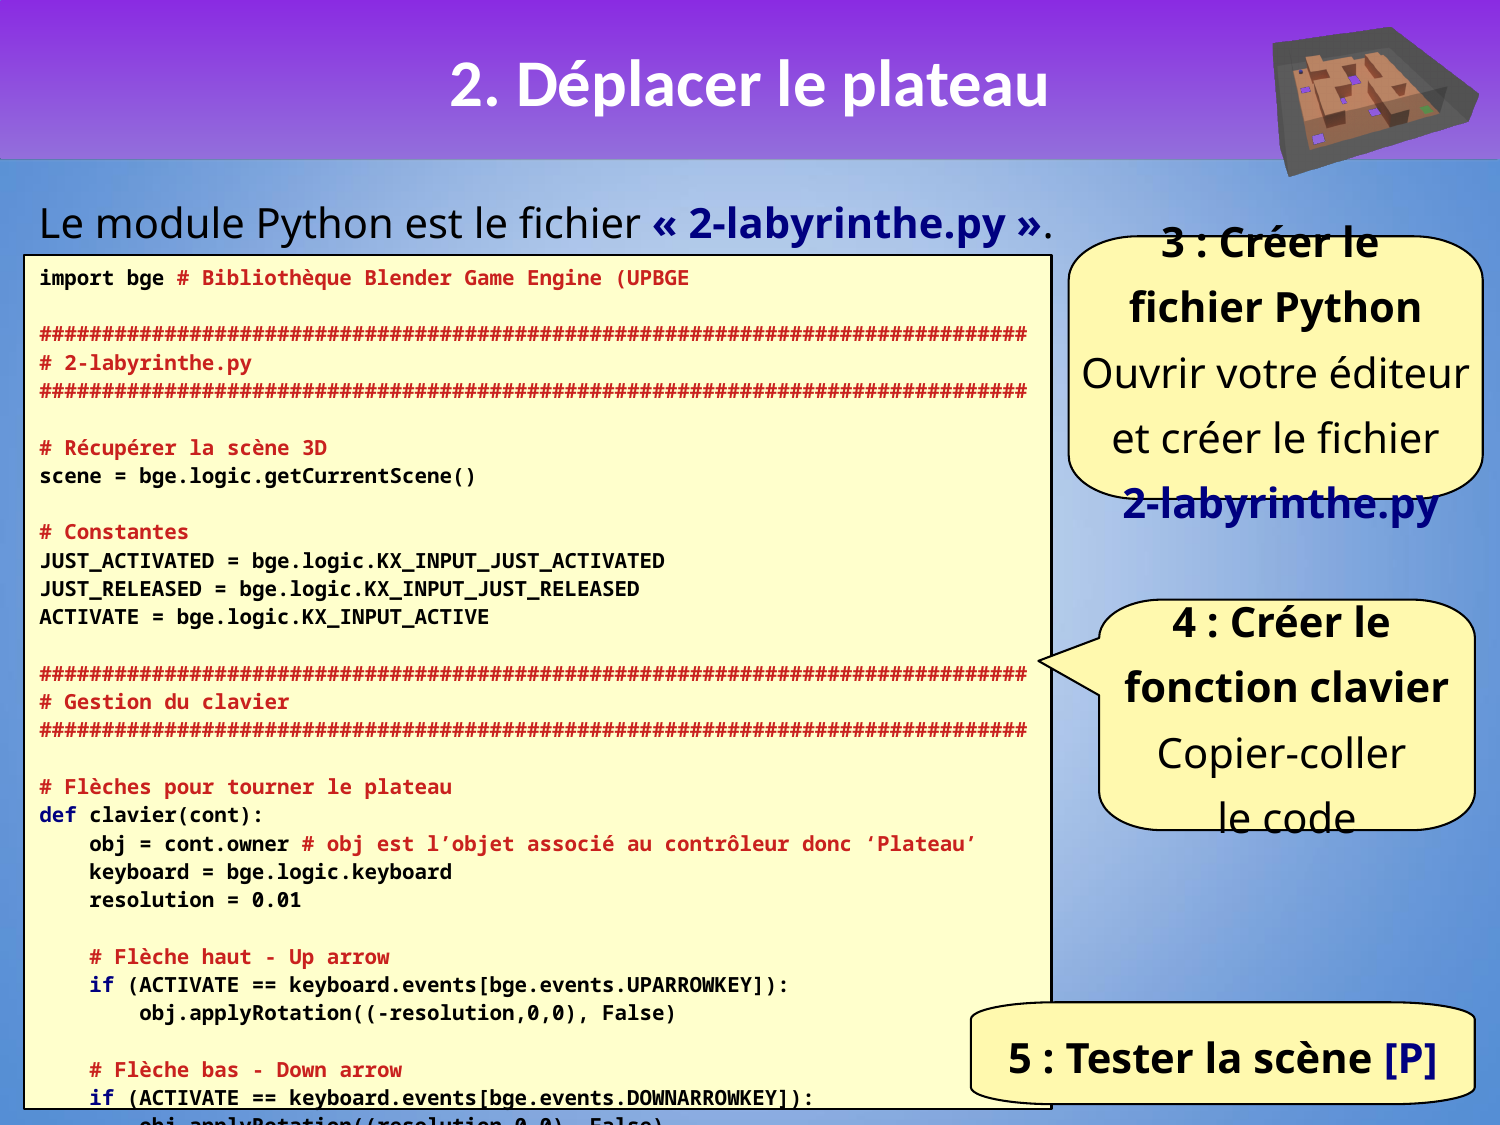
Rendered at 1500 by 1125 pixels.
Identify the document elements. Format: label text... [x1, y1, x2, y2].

text_box 2. Déplacer le plateau [0, 0, 1500, 159]
text_box 4 : Créer le fonction clavier Copier-coller le code [1038, 599, 1475, 831]
picture [0, 27, 1500, 1125]
text_box 3 : Créer le fichier Python Ouvrir votre éditeur et créer le fichier 2-labyrinthe.py [1068, 236, 1483, 499]
text_box 5 : Tester la scène [P] [970, 1002, 1475, 1105]
text_box import bge # Bibliothèque Blender Game Engine (UPBGE ############################################################################### # 2-labyrinthe.py ############################################################################### # Récupérer la scène 3D scene = bge.logic.getCurrentScene() # Constantes JUST_ACTIVATED = bge.logic.KX_INPUT_JUST_ACTIVATED JUST_RELEASED = bge.logic.KX_INPUT_JUST_RELEASED ACTIVATE = bge.logic.KX_INPUT_ACTIVE ############################################################################### # Gestion du clavier ############################################################################### # Flèches pour tourner le plateau def clavier(cont): obj = cont.owner # obj est l’objet associé au contrôleur donc ‘Plateau’ keyboard = bge.logic.keyboard resolution = 0.01 # Flèche haut - Up arrow if (ACTIVATE == keyboard.events[bge.events.UPARROWKEY]): obj.applyRotation((-resolution,0,0), False) # Flèche bas - Down arrow if (ACTIVATE == keyboard.events[bge.events.DOWNARROWKEY]): obj.applyRotation((resolution,0,0), False) # Flèche gauche - Left arrow if (ACTIVATE == keyboard.events[bge.events.LEFTARROWKEY]): obj.applyRotation((0, -resolution,0), False) # Flèche droit - Right arrow if (ACTIVATE == keyboard.events[bge.events.RIGHTARROWKEY]): obj.applyRotation((0, resolution,0), False) [23, 254, 1052, 1110]
text_box Le module Python est le fichier « 2-labyrinthe.py ». [23, 178, 1491, 266]
